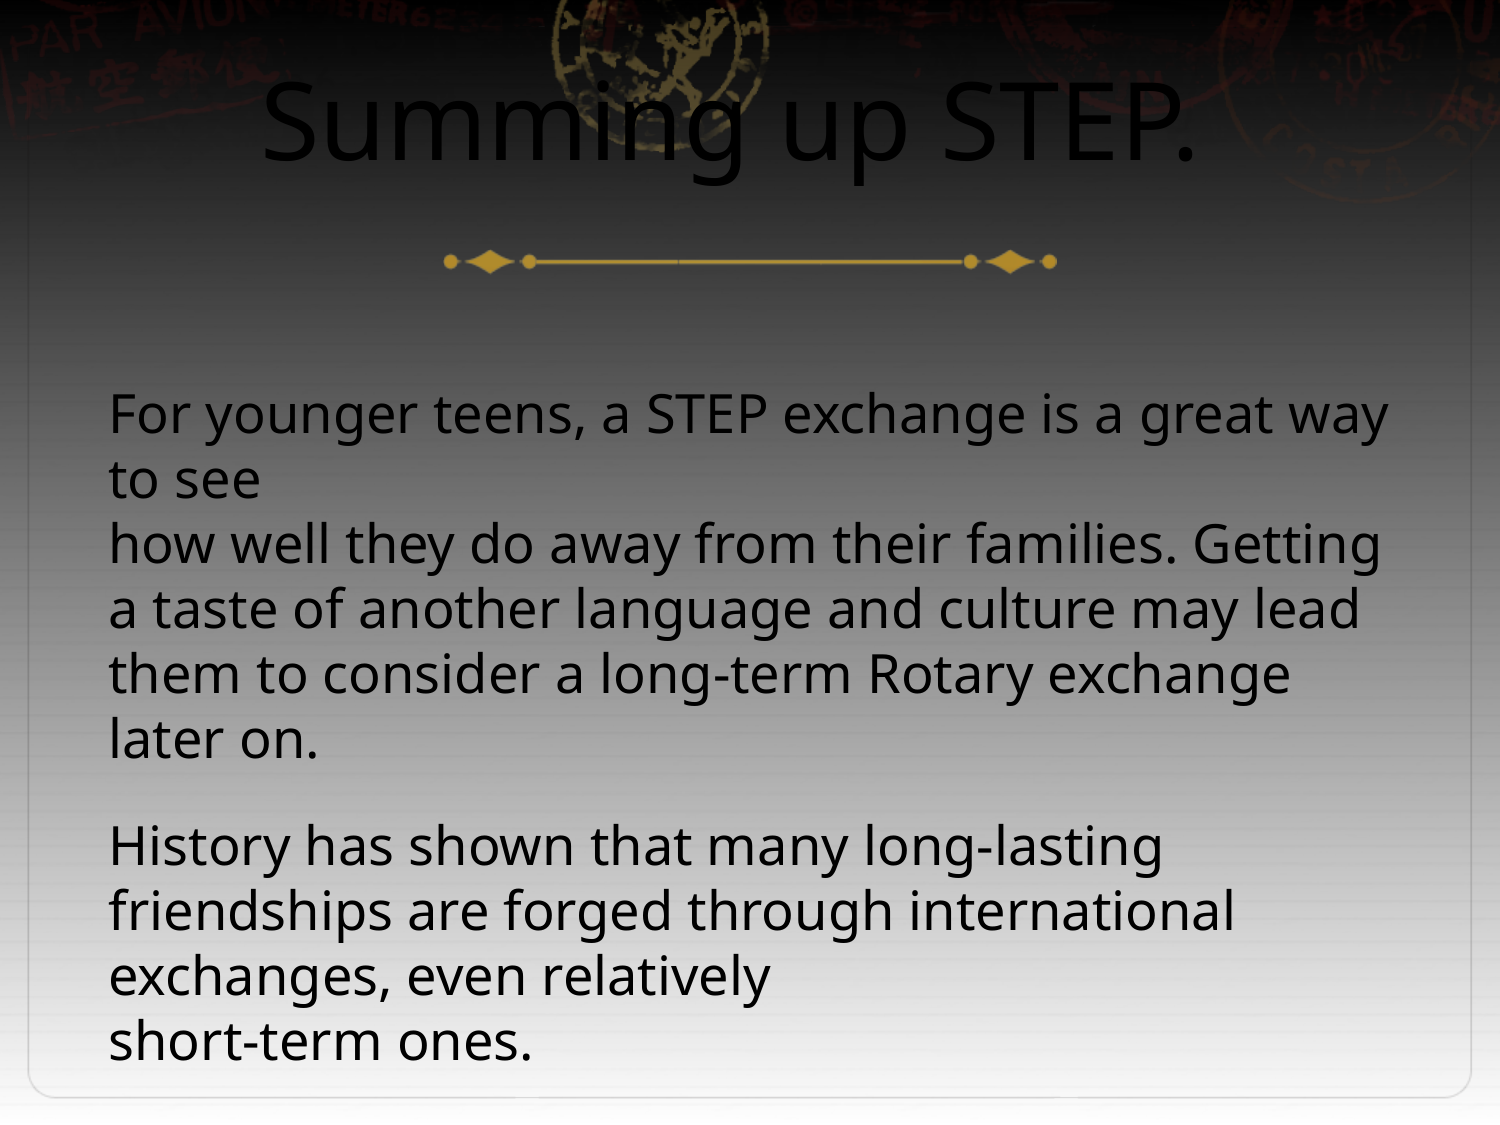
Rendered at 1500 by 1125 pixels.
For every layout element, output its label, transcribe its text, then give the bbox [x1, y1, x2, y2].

title Summing up STEP. [74, 45, 1387, 233]
list For younger teens, a STEP exchange is a great way to see how well they do away from their families. Getting a taste of another language and culture may lead them to consider a long-term Rotary exchange later on. History has shown that many long-lasting friendships are forged through international exchanges, even relatively short-term ones. [93, 312, 1407, 988]
picture [0, 0, 1500, 1125]
